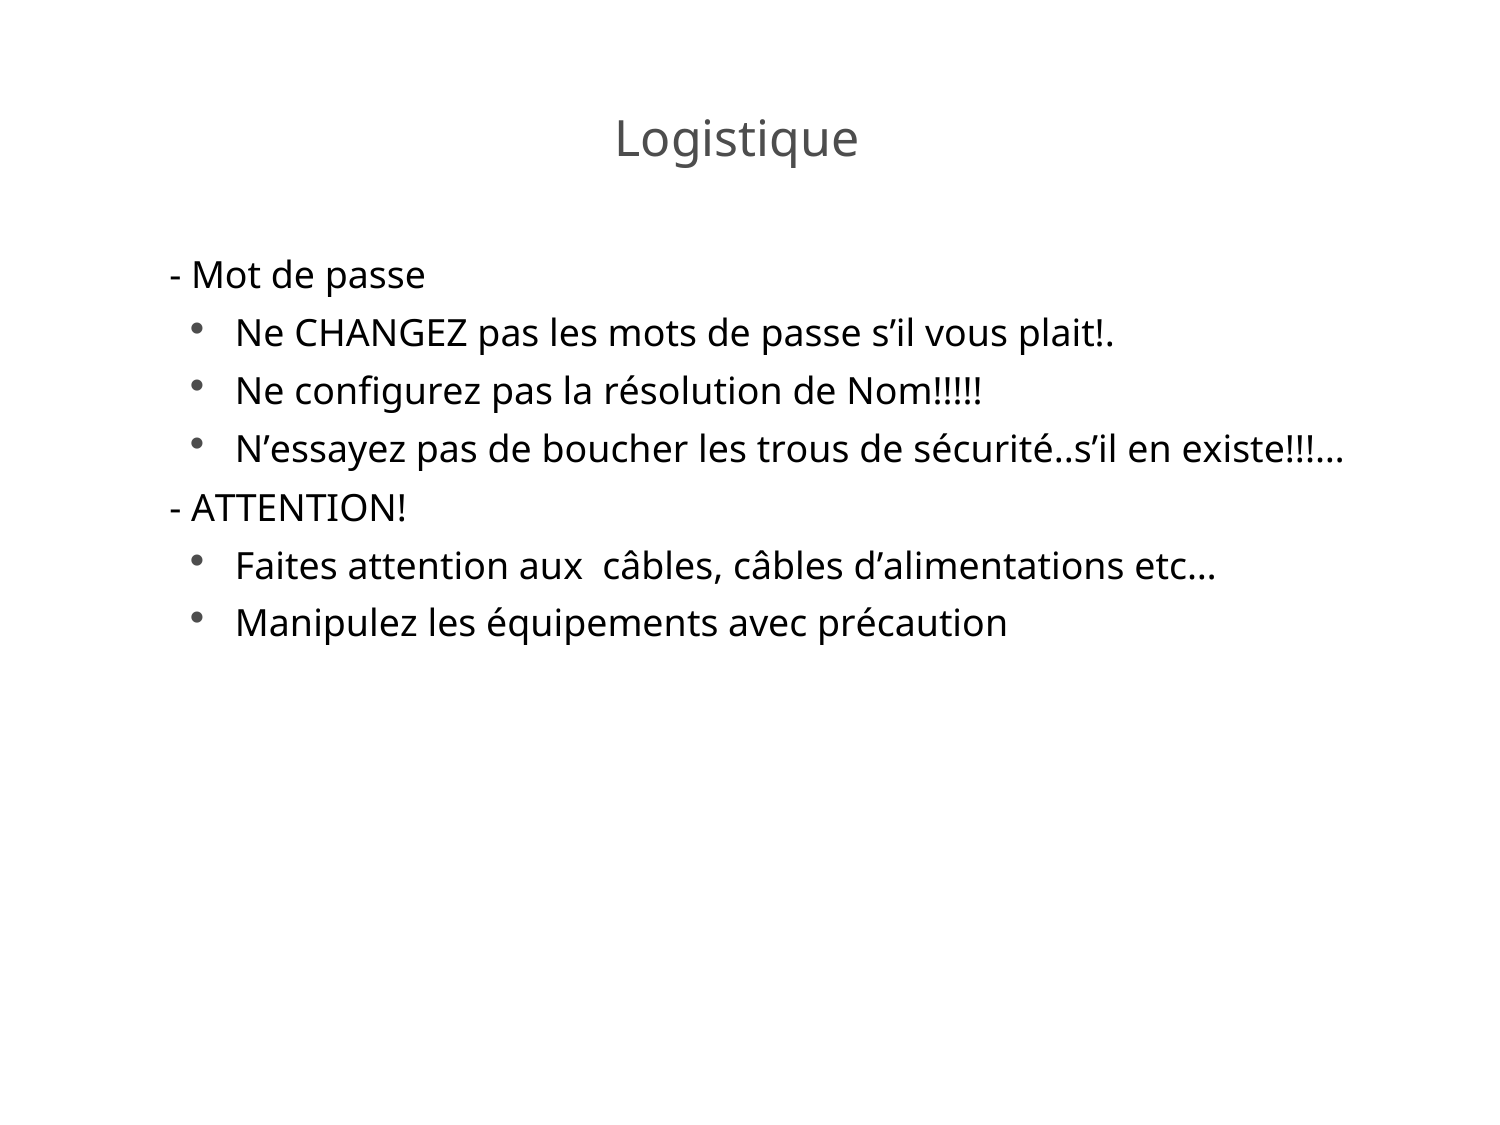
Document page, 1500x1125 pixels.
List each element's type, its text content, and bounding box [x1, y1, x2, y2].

list - Mot de passe Ne CHANGEZ pas les mots de passe s’il vous plait!. Ne configurez pas la résolution de Nom!!!!! N’essayez pas de boucher les trous de sécurité..s’il en existe!!!… - ATTENTION! Faites attention aux câbles, câbles d’alimentations etc… Manipulez les équipements avec précaution [100, 243, 1376, 617]
title Logistique [99, 101, 1375, 174]
